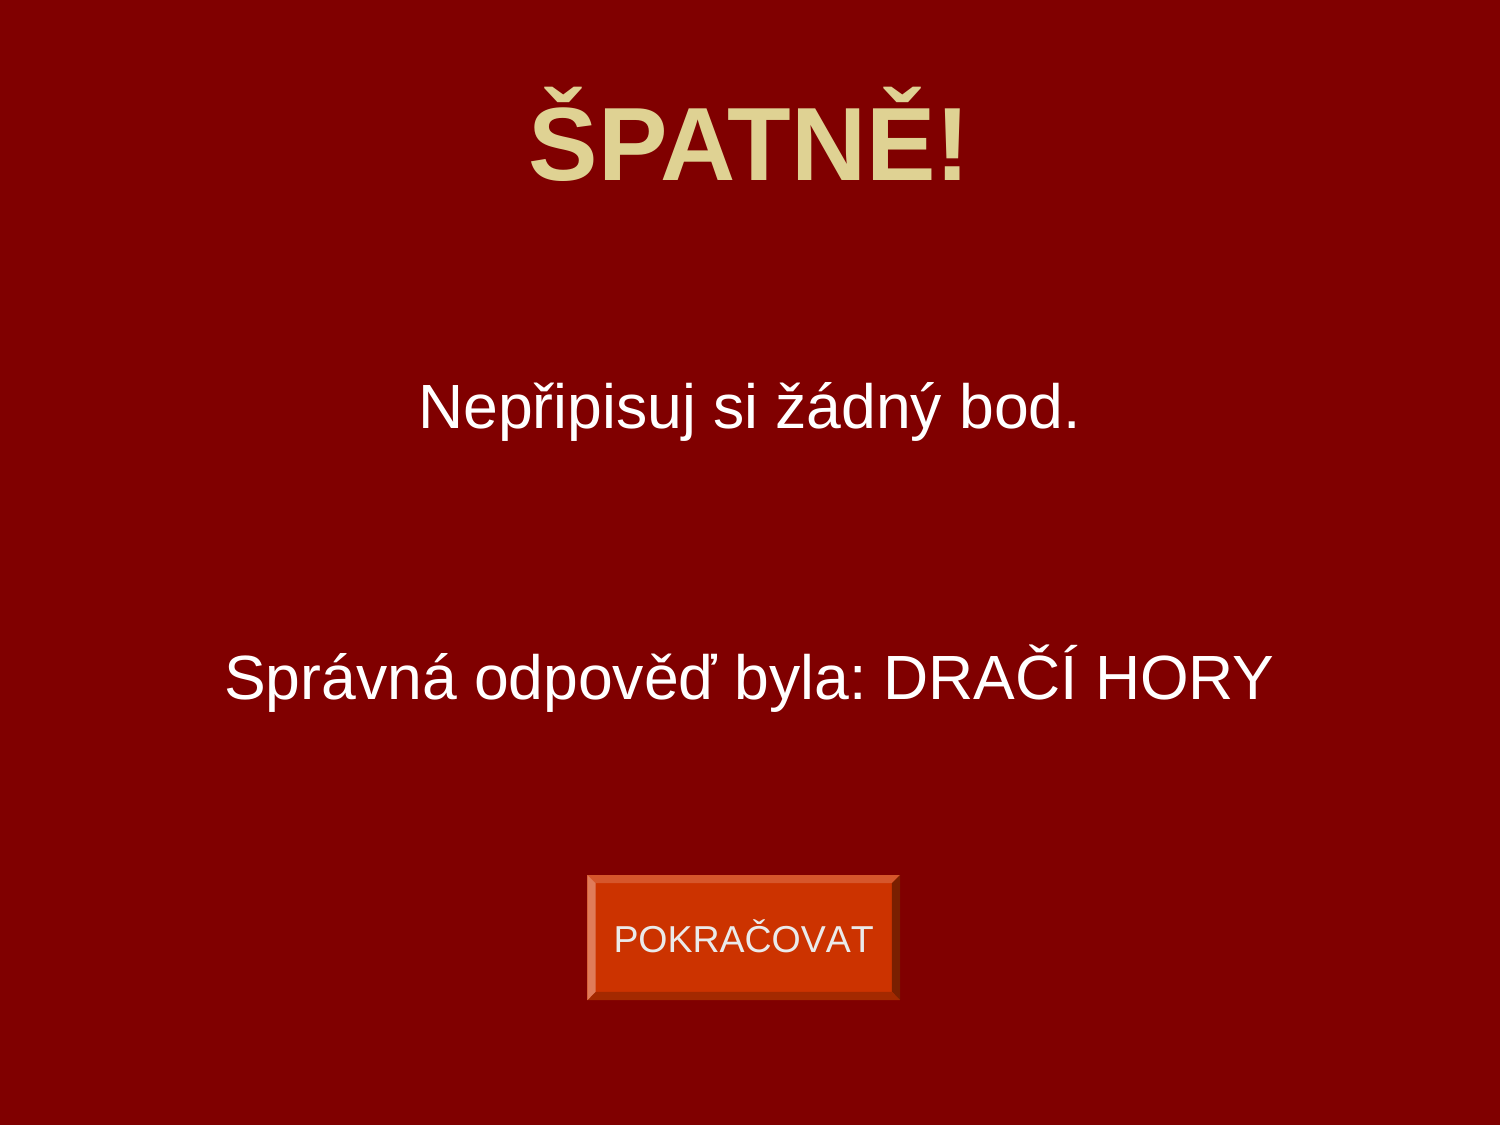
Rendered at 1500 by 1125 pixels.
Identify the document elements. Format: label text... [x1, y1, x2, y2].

title ŠPATNĚ! [75, 45, 1426, 233]
text_box POKRAČOVAT [596, 884, 891, 991]
list Nepřipisuj si žádný bod. Správná odpověď byla: DRAČÍ HORY [24, 262, 1476, 1006]
